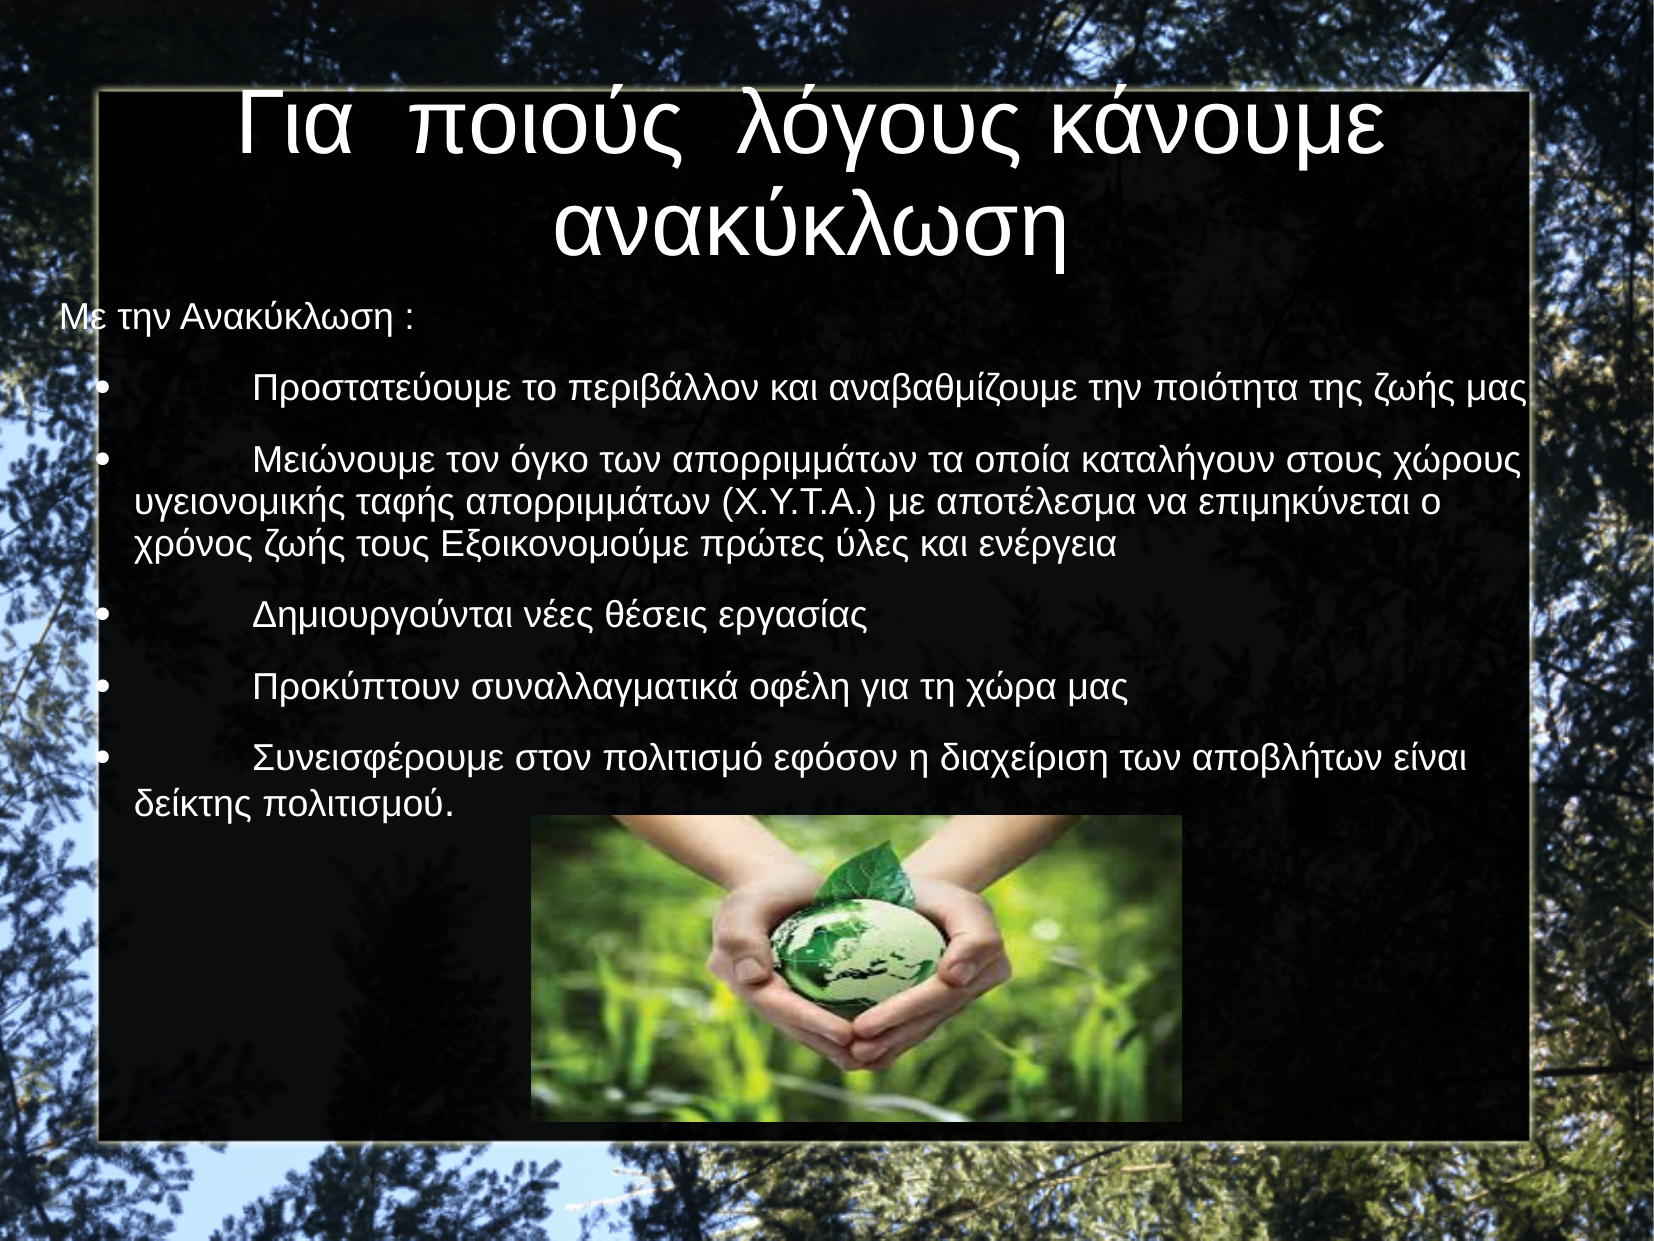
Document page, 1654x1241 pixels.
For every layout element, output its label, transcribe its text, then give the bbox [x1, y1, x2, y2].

picture [0, 0, 1654, 1241]
title Για ποιούς λόγους κάνουμε ανακύκλωση [88, 70, 1536, 276]
list Με την Ανακύκλωση : · Προστατεύουμε το περιβάλλον και αναβαθμίζουμε την ποιότητα της ζωής μας · Μειώνουμε τον όγκο των απορριμμάτων τα οποία καταλήγουν στους χώρους υγειονομικής ταφής απορριμμάτων (Χ.Υ.Τ.Α.) με αποτέλεσμα να επιμηκύνεται ο χρόνος ζωής τους Εξοικονομούμε πρώτες ύλες και ενέργεια · Δημιουργούνται νέες θέσεις εργασίας · Προκύπτουν συναλλαγματικά οφέλη για τη χώρα μας · Συνεισφέρουμε στον πολιτισμό εφόσον η διαχείριση των αποβλήτων είναι δείκτης πολιτισμού. [59, 295, 1565, 1093]
